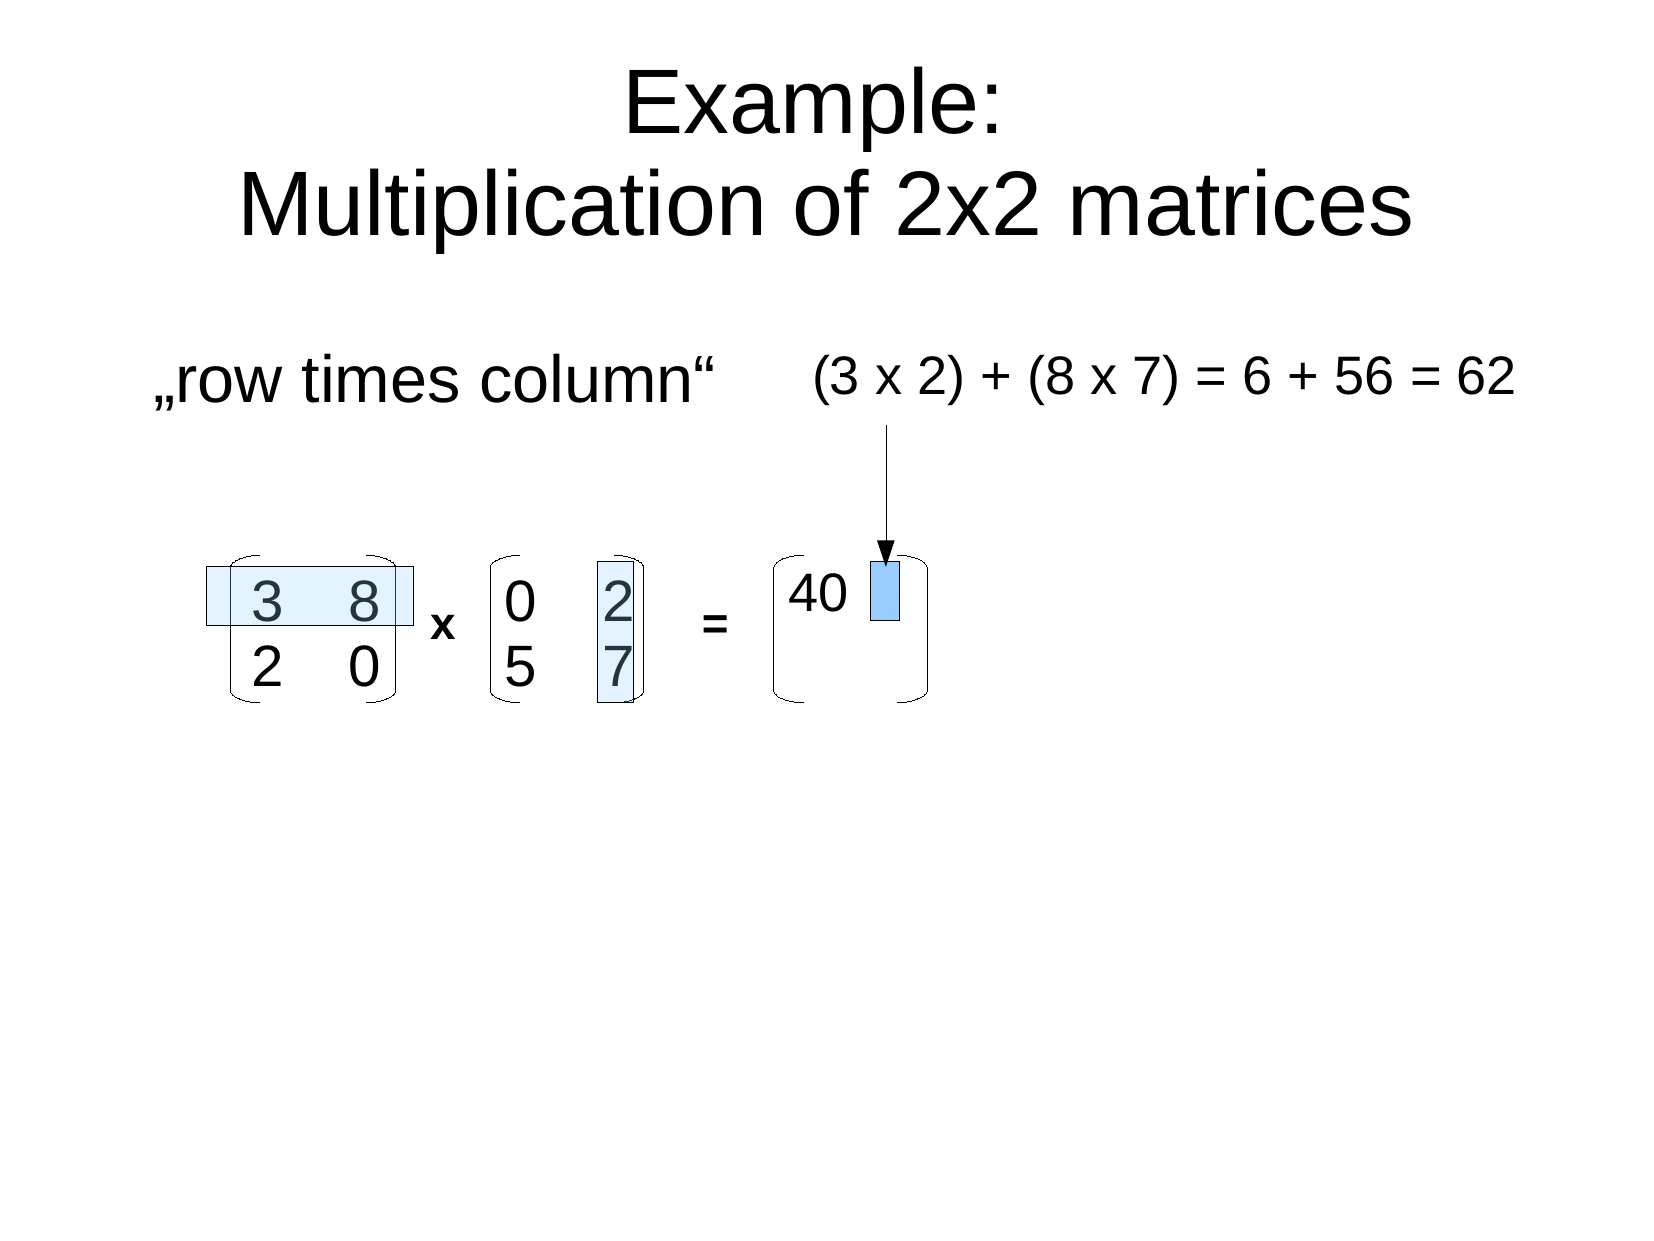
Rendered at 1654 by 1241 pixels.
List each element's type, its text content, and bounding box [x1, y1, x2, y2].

text_box 40 [773, 555, 963, 631]
text_box [206, 566, 414, 626]
text_box = [687, 590, 743, 658]
text_box (3 x 2) + (8 x 7) = 6 + 56 = 62 [797, 338, 1565, 414]
text_box [597, 561, 634, 703]
text_box 3 8 2 0 [236, 561, 396, 566]
text_box [870, 561, 900, 621]
list „row times column“ [82, 342, 1571, 461]
text_box 0 2 5 7 [490, 561, 650, 706]
text_box x [415, 590, 471, 658]
title Example: Multiplication of 2x2 matrices [82, 49, 1571, 257]
text_box 3 8 2 0 [236, 626, 396, 706]
